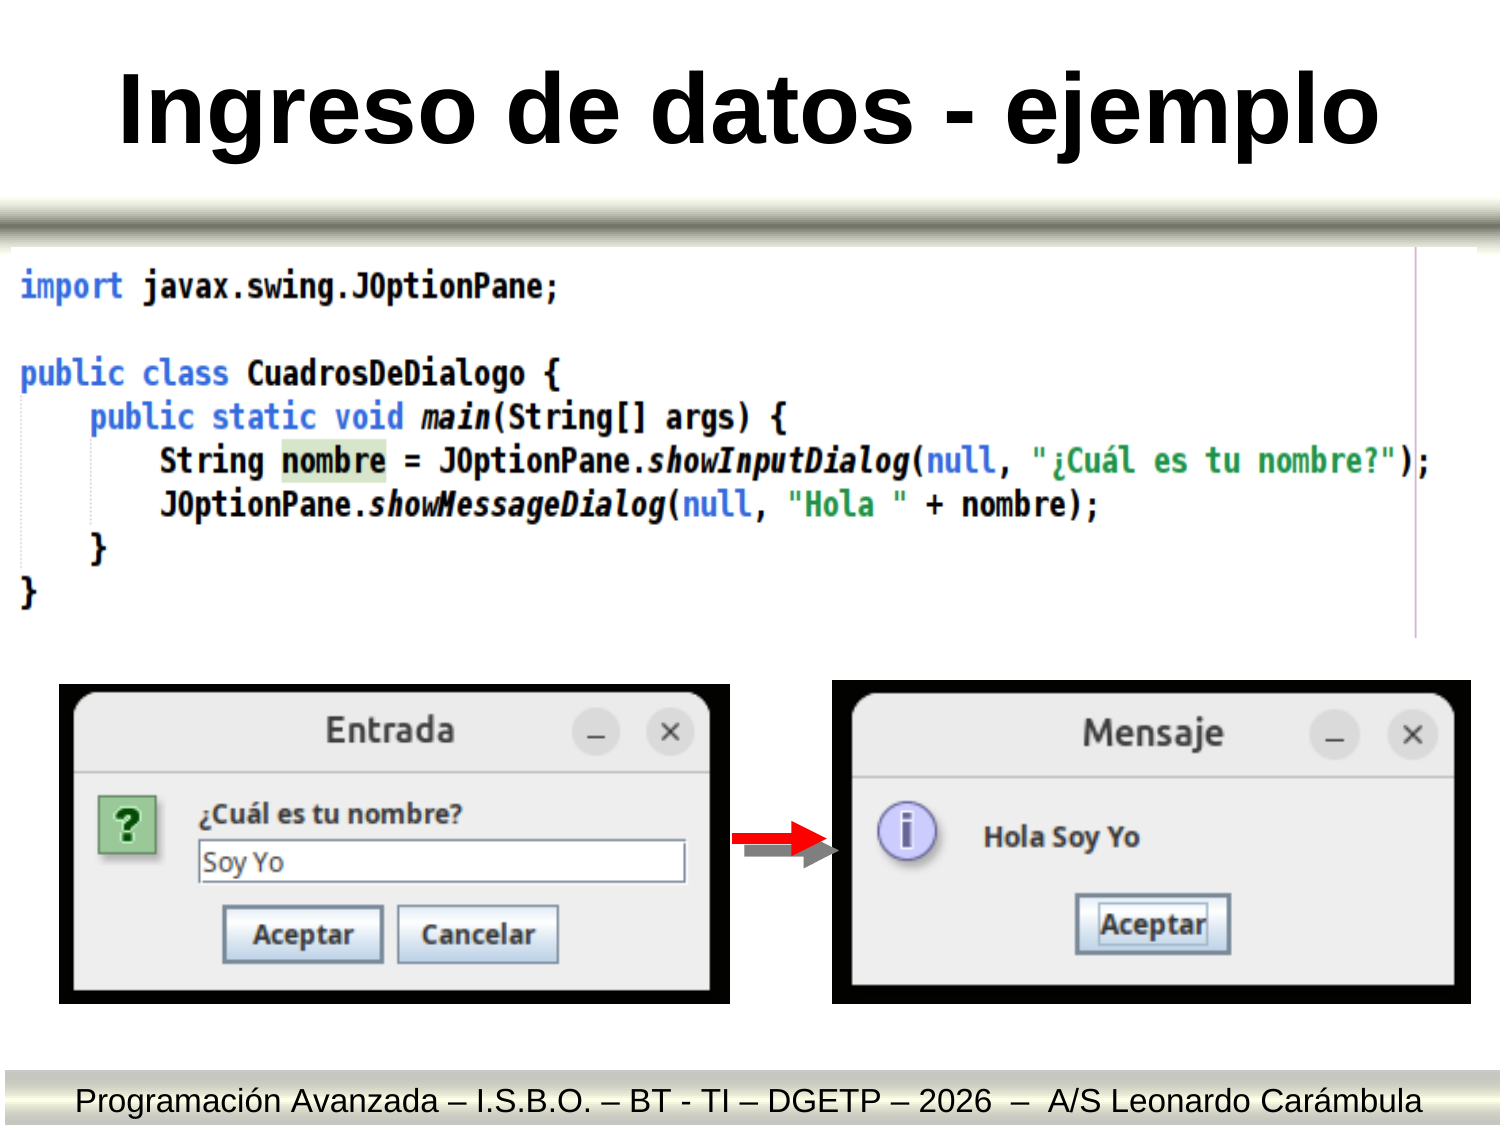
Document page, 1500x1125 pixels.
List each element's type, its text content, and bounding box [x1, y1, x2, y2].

picture [11, 247, 1477, 638]
picture [59, 684, 730, 1004]
picture [832, 680, 1471, 1004]
title Ingreso de datos - ejemplo [0, 9, 1500, 198]
